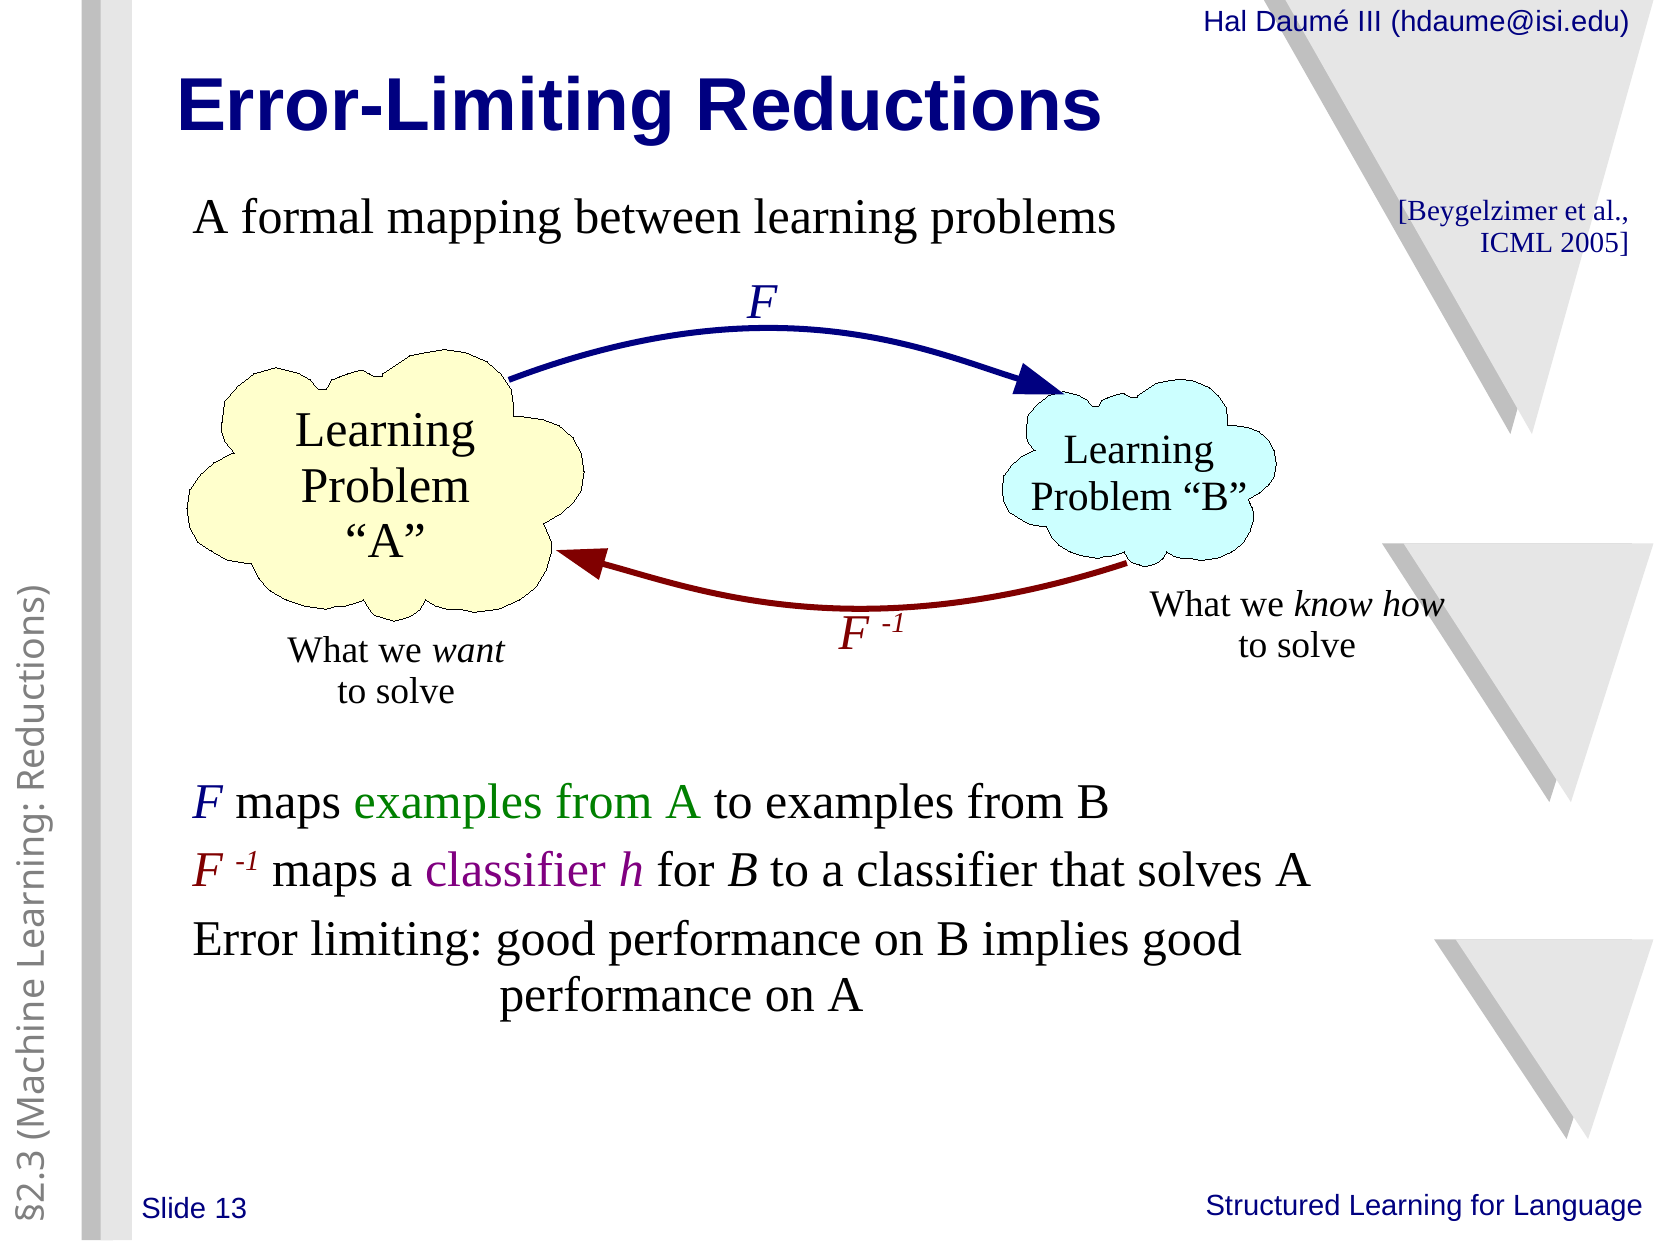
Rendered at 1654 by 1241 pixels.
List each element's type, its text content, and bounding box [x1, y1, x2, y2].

title Error-Limiting Reductions [176, 44, 1509, 166]
text_box Learning Problem “B” [1002, 379, 1277, 567]
list F maps examples from A to examples from B F -1 maps a classifier h for B to a classifier that solves A Error limiting: good performance on B implies good performance on A [180, 773, 1512, 1045]
text_box Learning Problem “A” [186, 349, 585, 622]
text_box §2.3 (Machine Learning: Reductions) [3, 609, 64, 1223]
text_box F -1 [838, 605, 933, 667]
text_box What we want to solve [287, 628, 505, 720]
text_box What we know how to solve [1149, 582, 1446, 674]
text_box [Beygelzimer et al., ICML 2005] [1311, 194, 1630, 266]
list A formal mapping between learning problems [180, 188, 1512, 264]
text_box F [746, 274, 839, 343]
